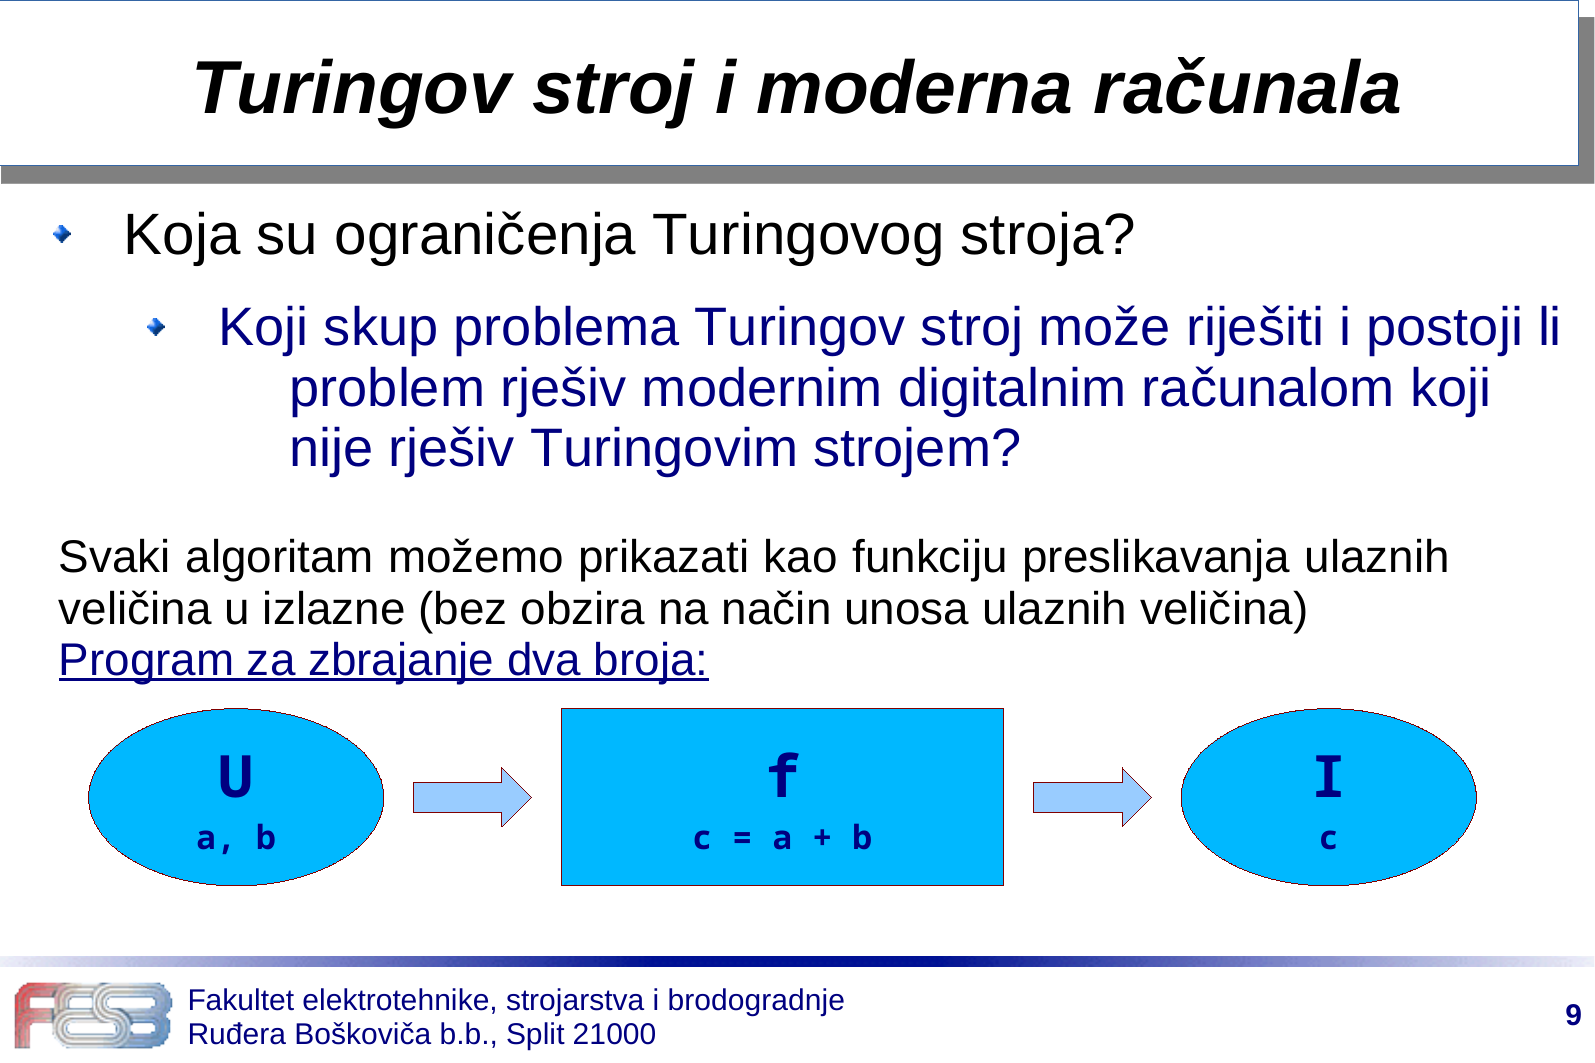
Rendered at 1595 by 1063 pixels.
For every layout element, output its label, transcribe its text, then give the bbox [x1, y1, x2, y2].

text_box Svaki algoritam možemo prikazati kao funkciju preslikavanja ulaznih veličina u izlazne (bez obzira na način unosa ulaznih veličina) Program za zbrajanje dva broja: [59, 531, 1477, 916]
list Koja su ograničenja Turingovog stroja? Koji skup problema Turingov stroj može riješiti i postoji li problem rješiv modernim digitalnim računalom koji nije rješiv Turingovim strojem? [29, 201, 1565, 944]
text_box [413, 767, 532, 827]
text_box [1033, 767, 1152, 827]
text_box U a, b [88, 708, 384, 886]
title Turingov stroj i moderna računala [0, 0, 1595, 175]
picture [0, 956, 1595, 967]
text_box f c = a + b [561, 708, 1004, 886]
picture [9, 975, 177, 1059]
text_box I c [1181, 708, 1477, 886]
